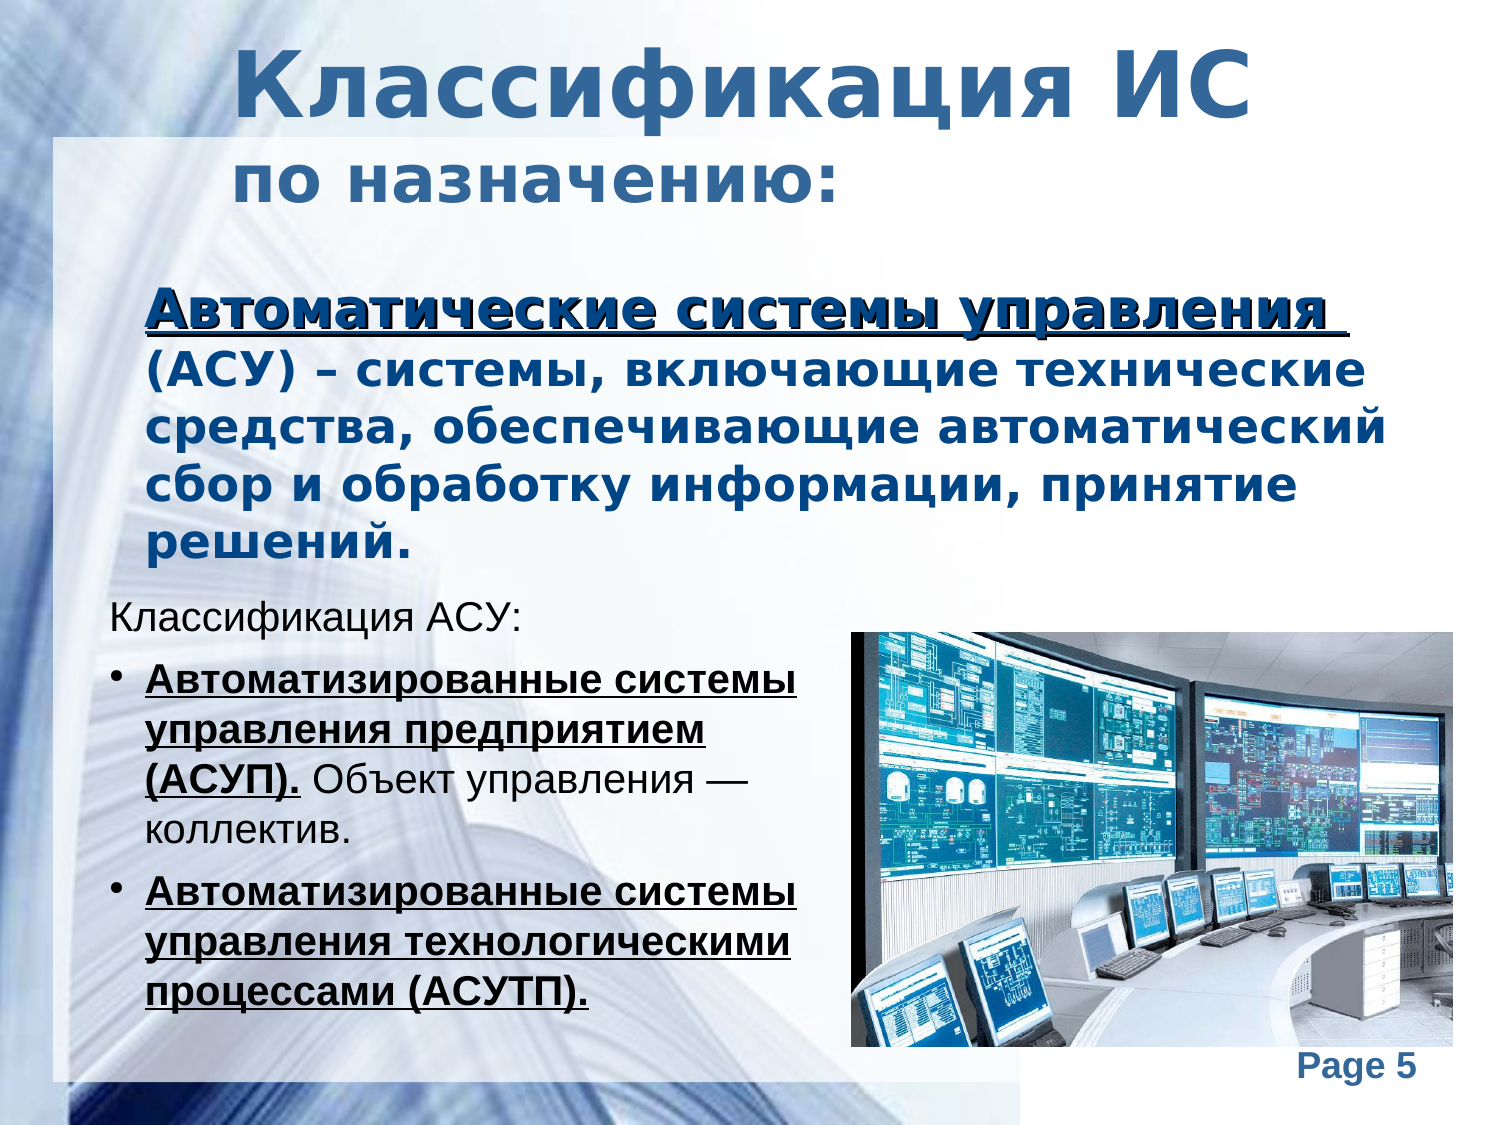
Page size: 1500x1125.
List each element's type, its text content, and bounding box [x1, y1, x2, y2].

text_box Автоматические системы управления (АСУ) – системы, включающие технические средства, обеспечивающие автоматический сбор и обработку информации, принятие решений. [129, 205, 1430, 612]
text_box Классификация АСУ: Автоматизированные системы управления предприятием (АСУП). Объект управления — коллектив. Автоматизированные системы управления технологическими процессами (АСУТП). [94, 582, 827, 1105]
picture [0, 0, 1500, 1125]
text_box Классификация ИС по назначению: [215, 18, 1270, 205]
